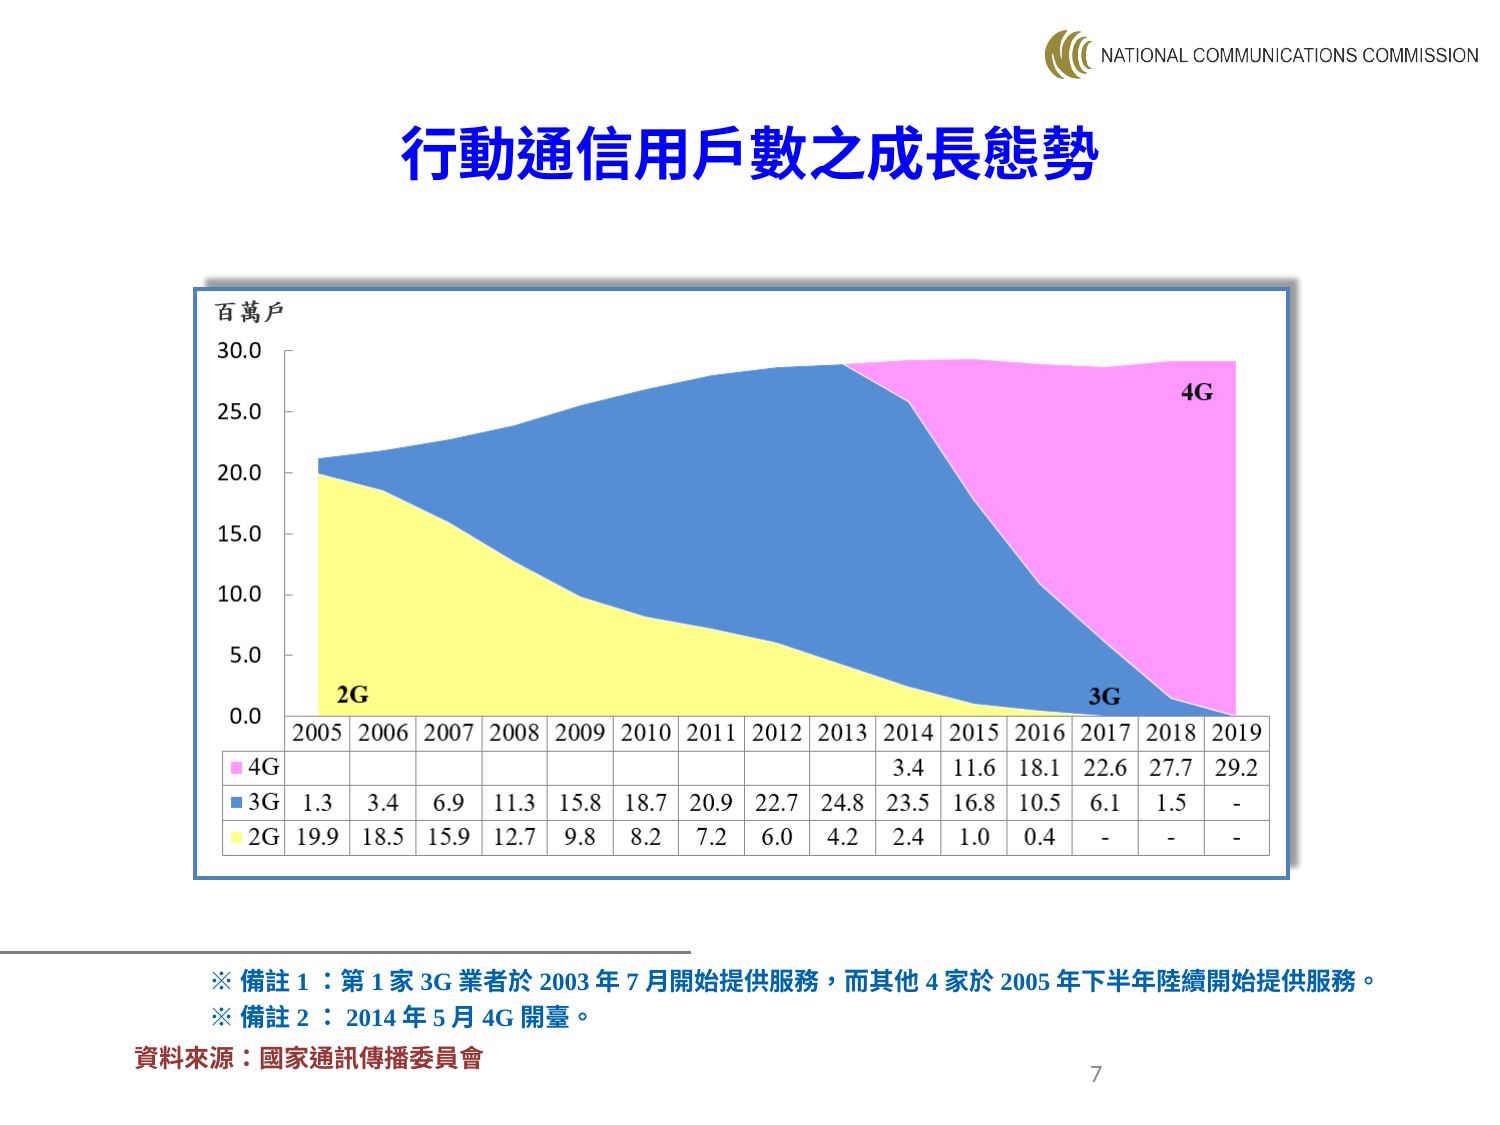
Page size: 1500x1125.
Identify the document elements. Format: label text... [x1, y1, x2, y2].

text_box 資料來源：國家通訊傳播委員會 [0, 1035, 703, 1081]
text_box 行動通信用戶數之成長態勢 [0, 90, 1500, 216]
picture [193, 270, 1307, 880]
text_box [1074, 1042, 1426, 1103]
picture [1045, 30, 1479, 79]
text_box ※備註1：第1家3G業者於2003年7月開始提供服務，而其他4家於2005年下半年陸續開始提供服務。 ※備註2：2014年5月4G開臺。 [0, 952, 1424, 1041]
